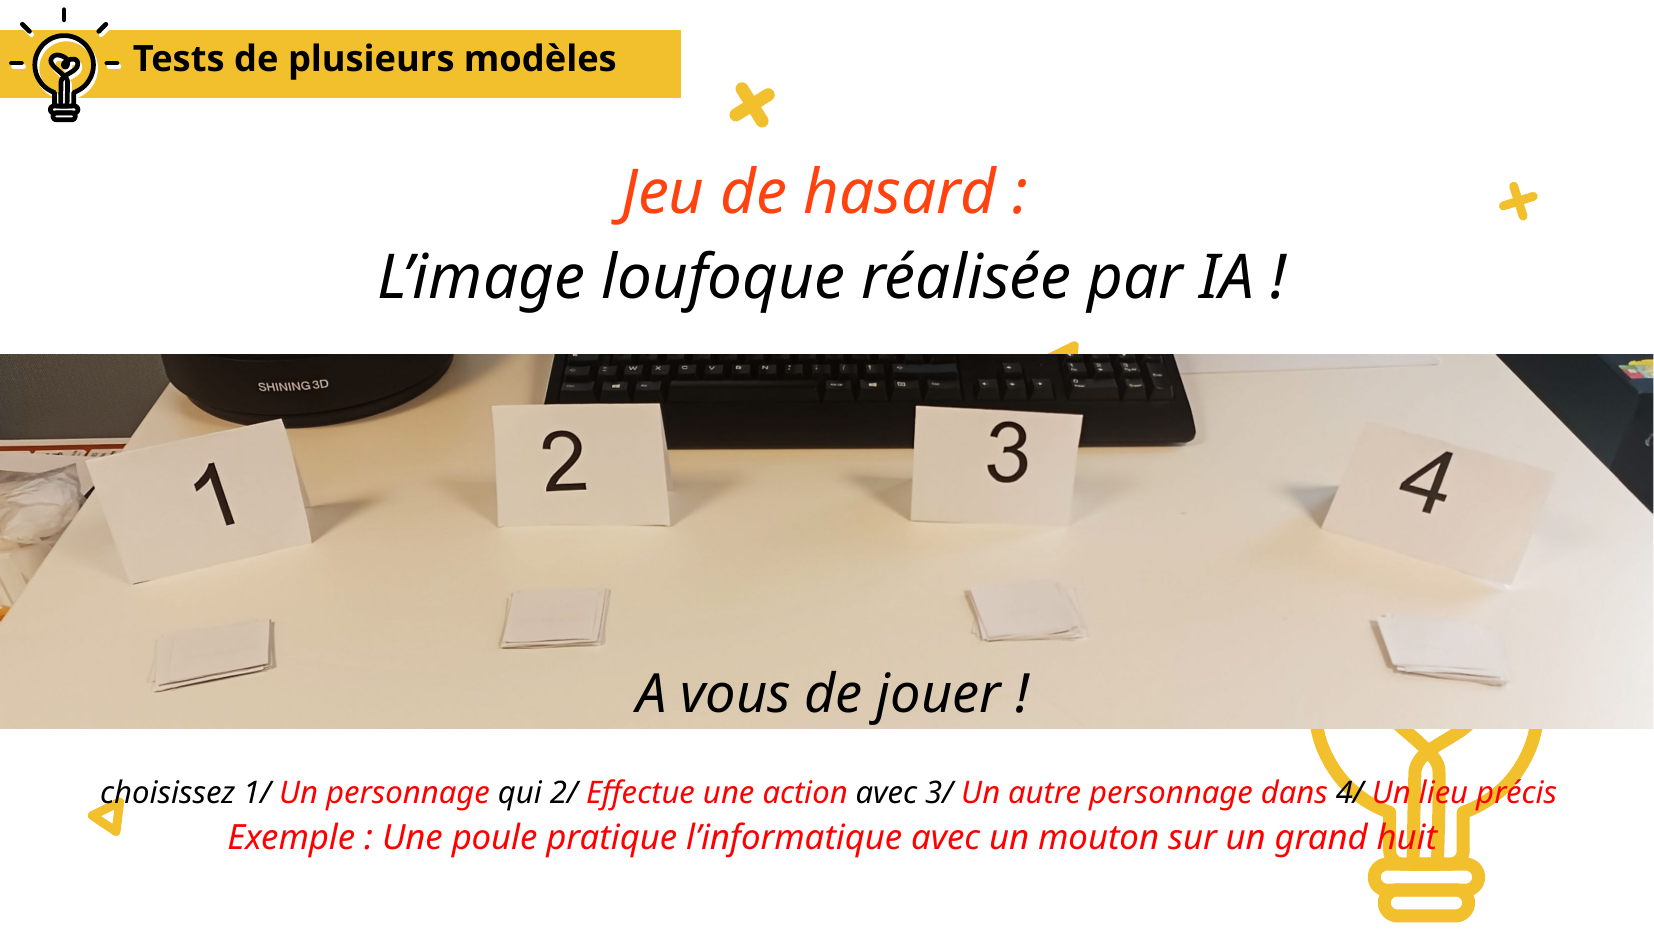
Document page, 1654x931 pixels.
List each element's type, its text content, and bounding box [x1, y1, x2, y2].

subtitle Tests de plusieurs modèles [132, 17, 677, 97]
picture [1577, 354, 1654, 729]
picture [0, 354, 88, 729]
title Jeu de hasard : L’image loufoque réalisée par IA ! A vous de jouer ! choisissez 1/ Un personnage qui 2/ Effectue une action avec 3/ Un autre personnage dans 4/ Un lieu précis Exemple : Une poule pratique l’informatique avec un mouton sur un grand huit [88, 147, 1577, 916]
